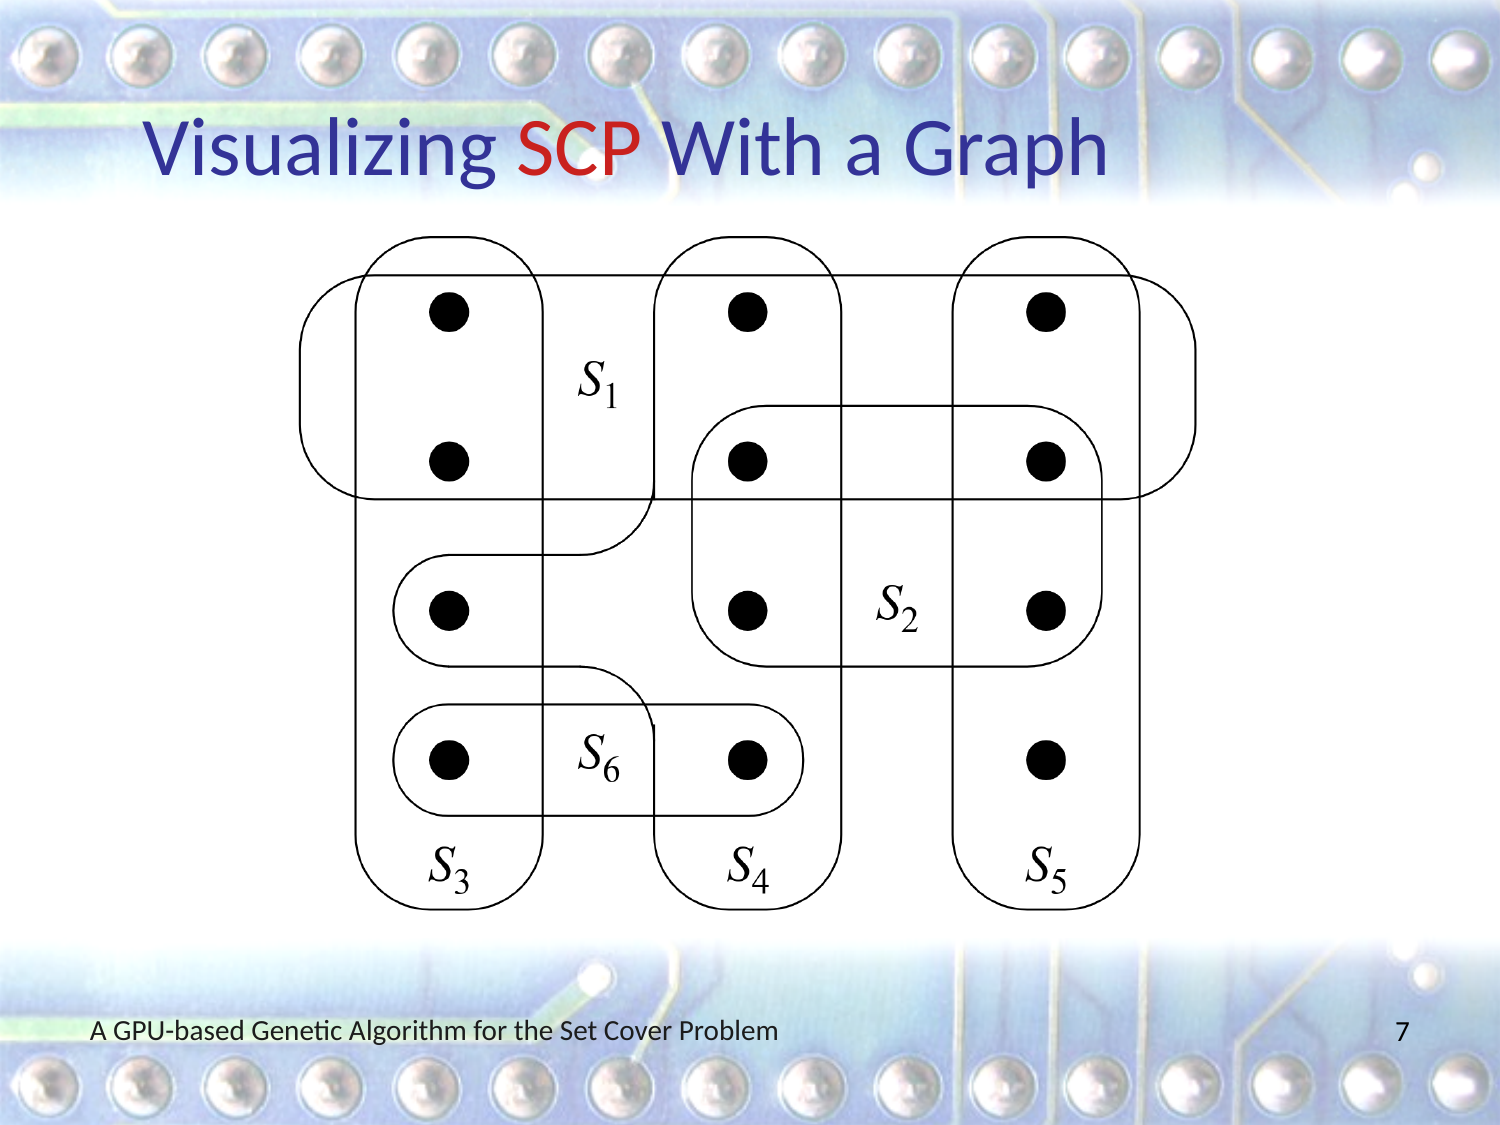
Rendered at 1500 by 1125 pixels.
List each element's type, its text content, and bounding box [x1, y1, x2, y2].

slide_number A GPU-based Genetic Algorithm for the Set Cover Problem [74, 979, 1113, 1055]
picture [0, 0, 1500, 1125]
title Visualizing SCP With a Graph [75, 89, 1425, 195]
